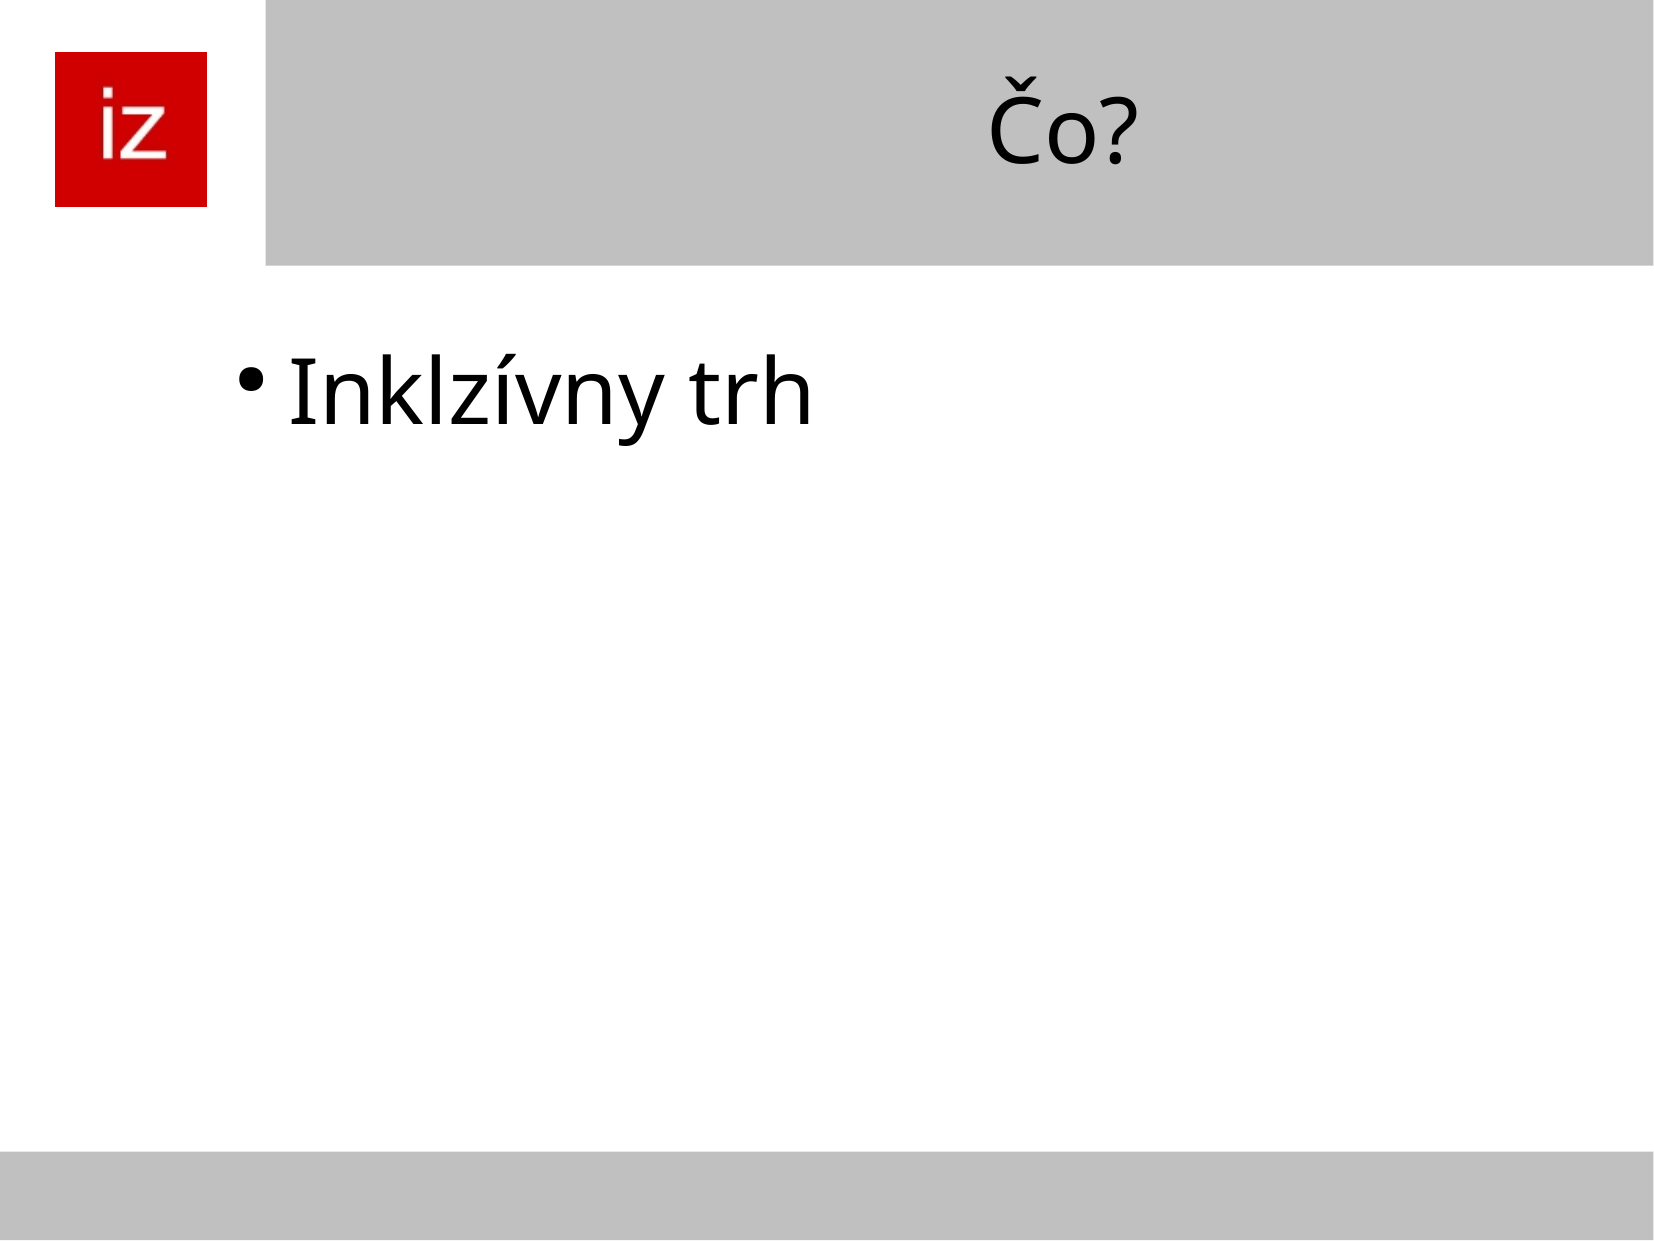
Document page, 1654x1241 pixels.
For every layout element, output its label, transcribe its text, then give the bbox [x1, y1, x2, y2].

picture [55, 52, 207, 207]
list Inklzívny trh [121, 344, 1533, 1126]
title Čo? [561, 29, 1565, 237]
